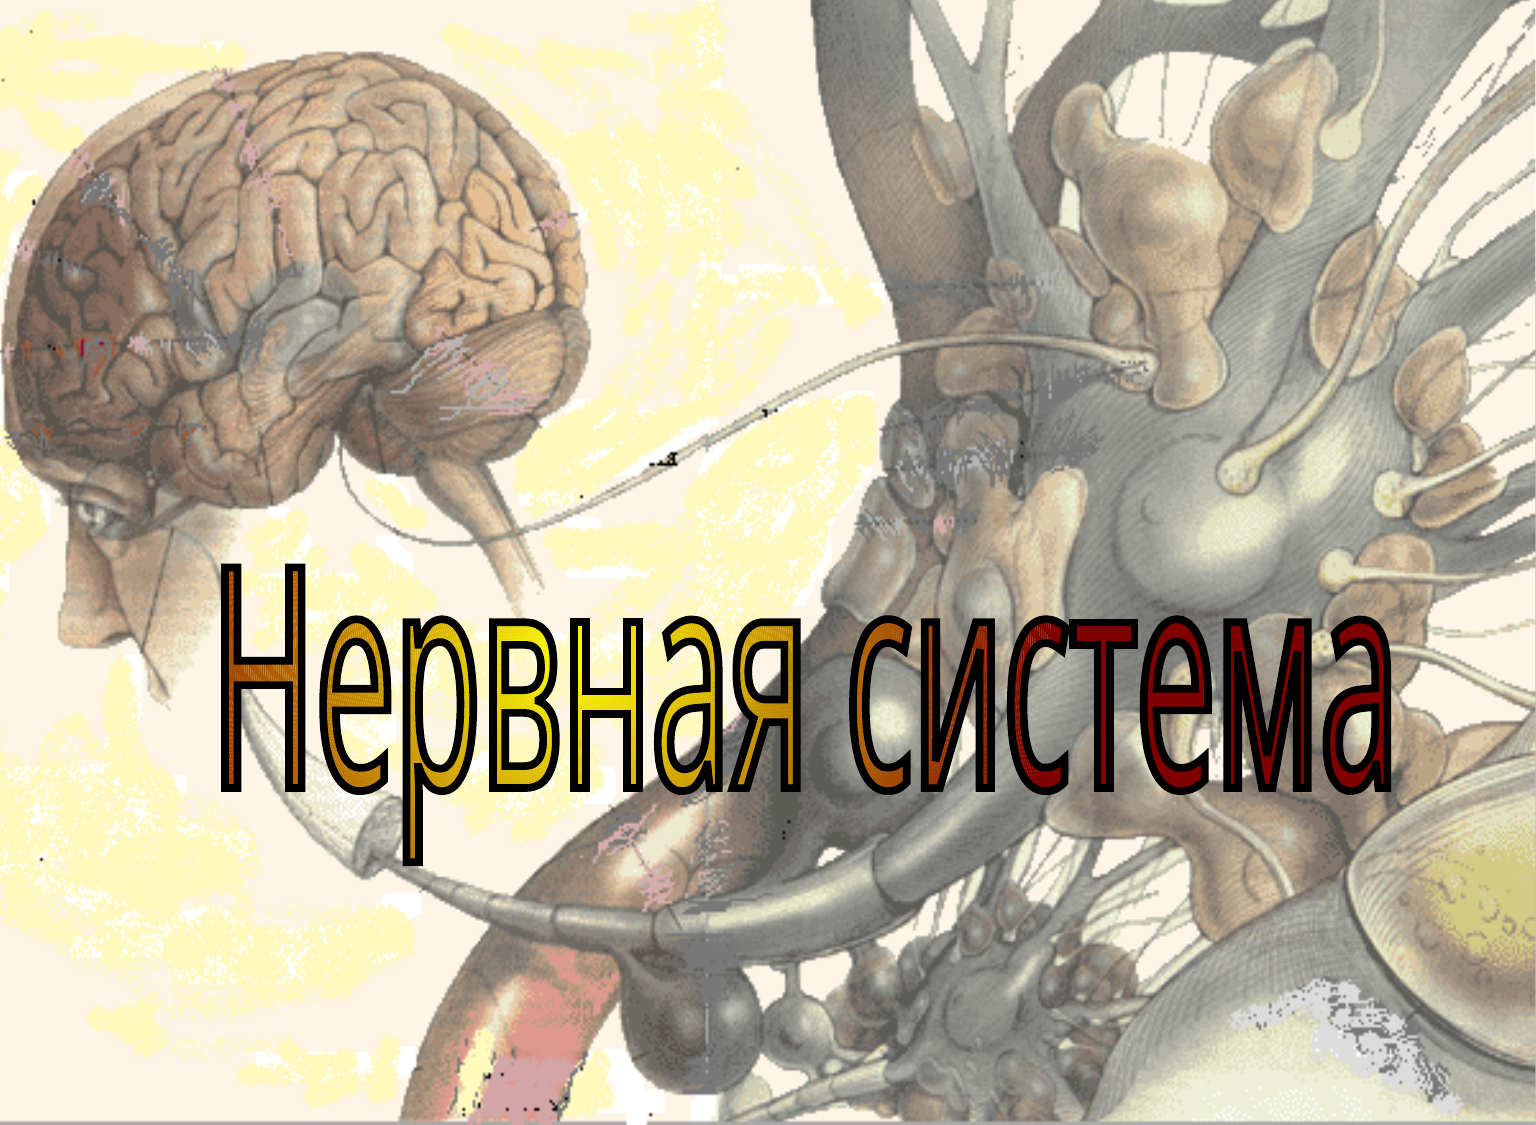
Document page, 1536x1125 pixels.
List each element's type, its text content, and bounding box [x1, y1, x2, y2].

text_box Нервная система [1010, 619, 1066, 792]
text_box Нервная система [732, 622, 797, 789]
text_box Нервная система [323, 619, 388, 792]
text_box Нервная система [852, 619, 909, 792]
text_box Нервная система [224, 567, 302, 788]
text_box Нервная система [657, 619, 719, 792]
text_box Нервная система [406, 619, 474, 863]
text_box Нервная система [1073, 622, 1135, 789]
text_box Нервная система [1227, 622, 1308, 789]
text_box Нервная система [1326, 619, 1388, 792]
text_box Нервная система [492, 622, 556, 789]
picture [0, 0, 1536, 1125]
text_box Нервная система [1143, 619, 1209, 792]
text_box Нервная система [924, 622, 991, 789]
text_box Нервная система [573, 622, 640, 789]
